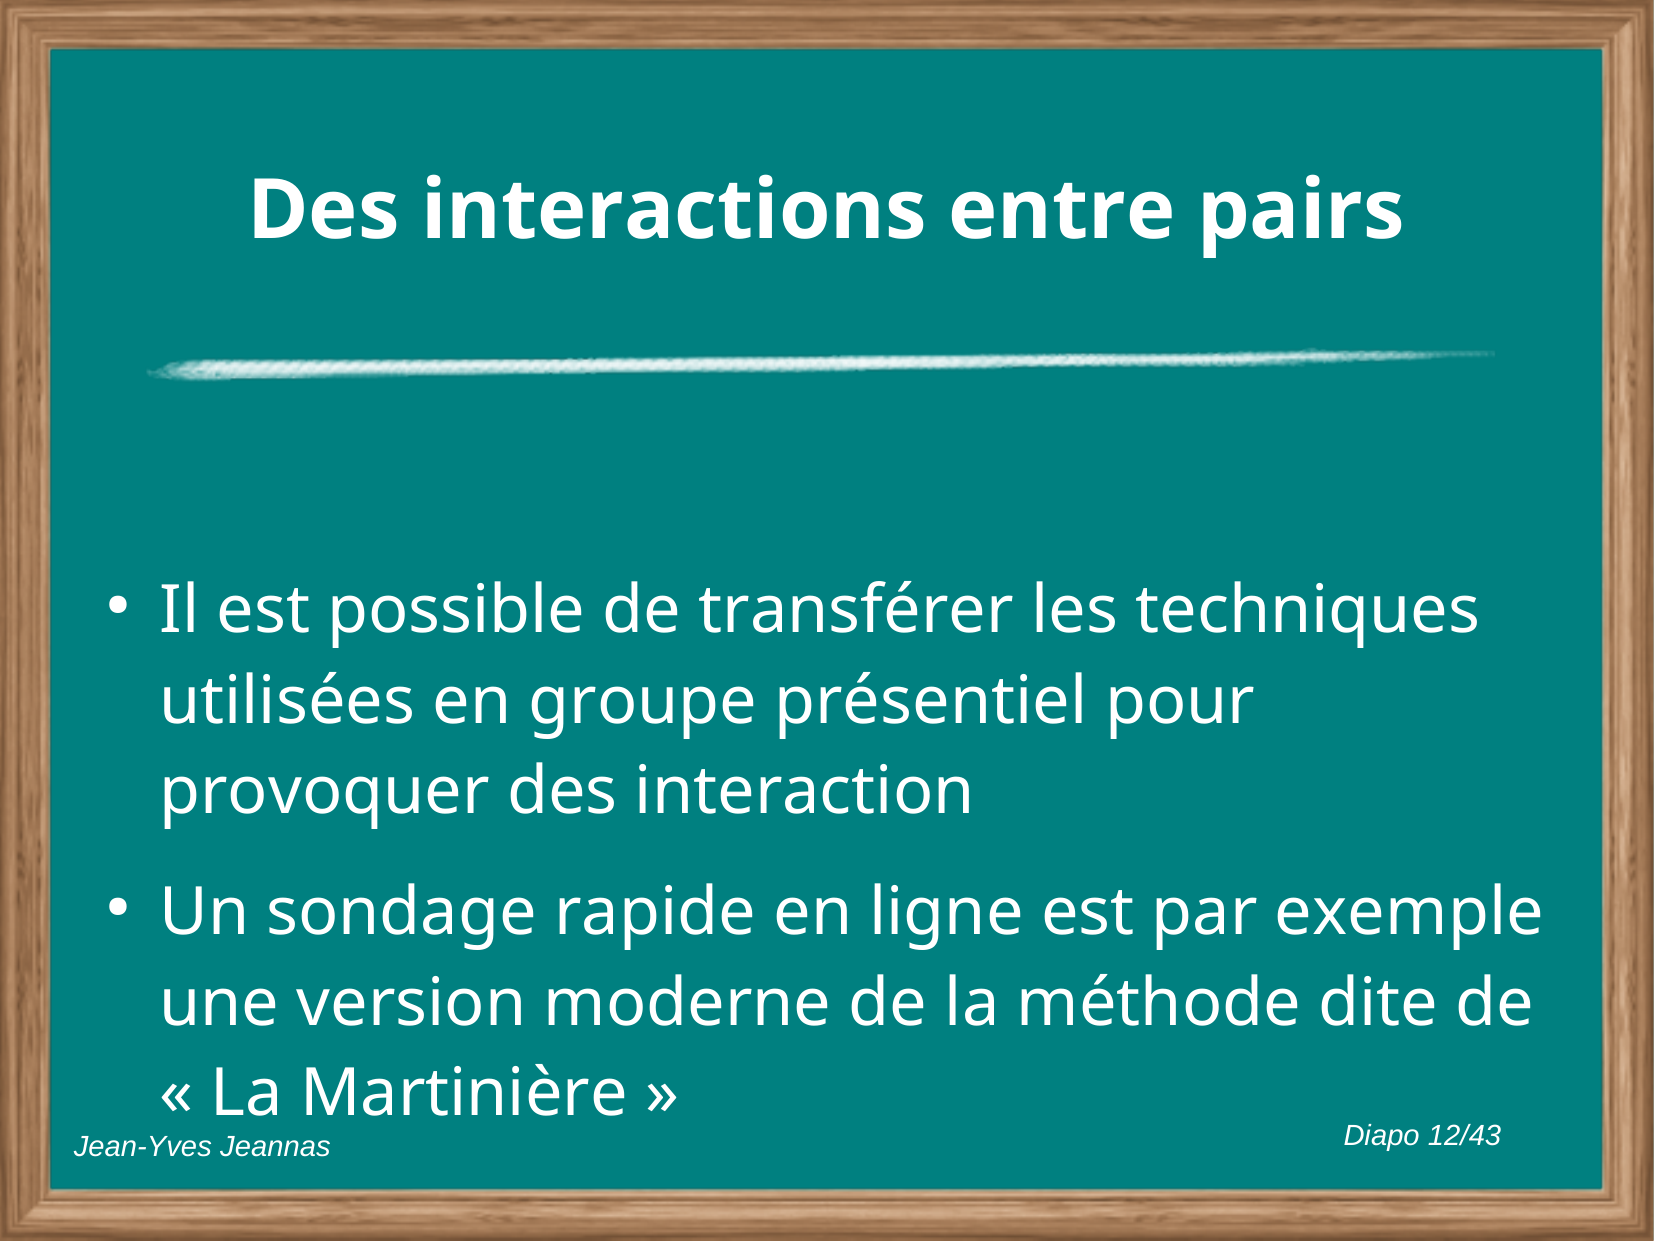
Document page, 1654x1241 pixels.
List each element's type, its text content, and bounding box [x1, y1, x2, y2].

picture [0, 0, 1654, 1241]
title Des interactions entre pairs [88, 88, 1565, 325]
list Il est possible de transférer les techniques utilisées en groupe présentiel pour provoquer des interaction Un sondage rapide en ligne est par exemple une version moderne de la méthode dite de « La Martinière » [88, 561, 1565, 1173]
